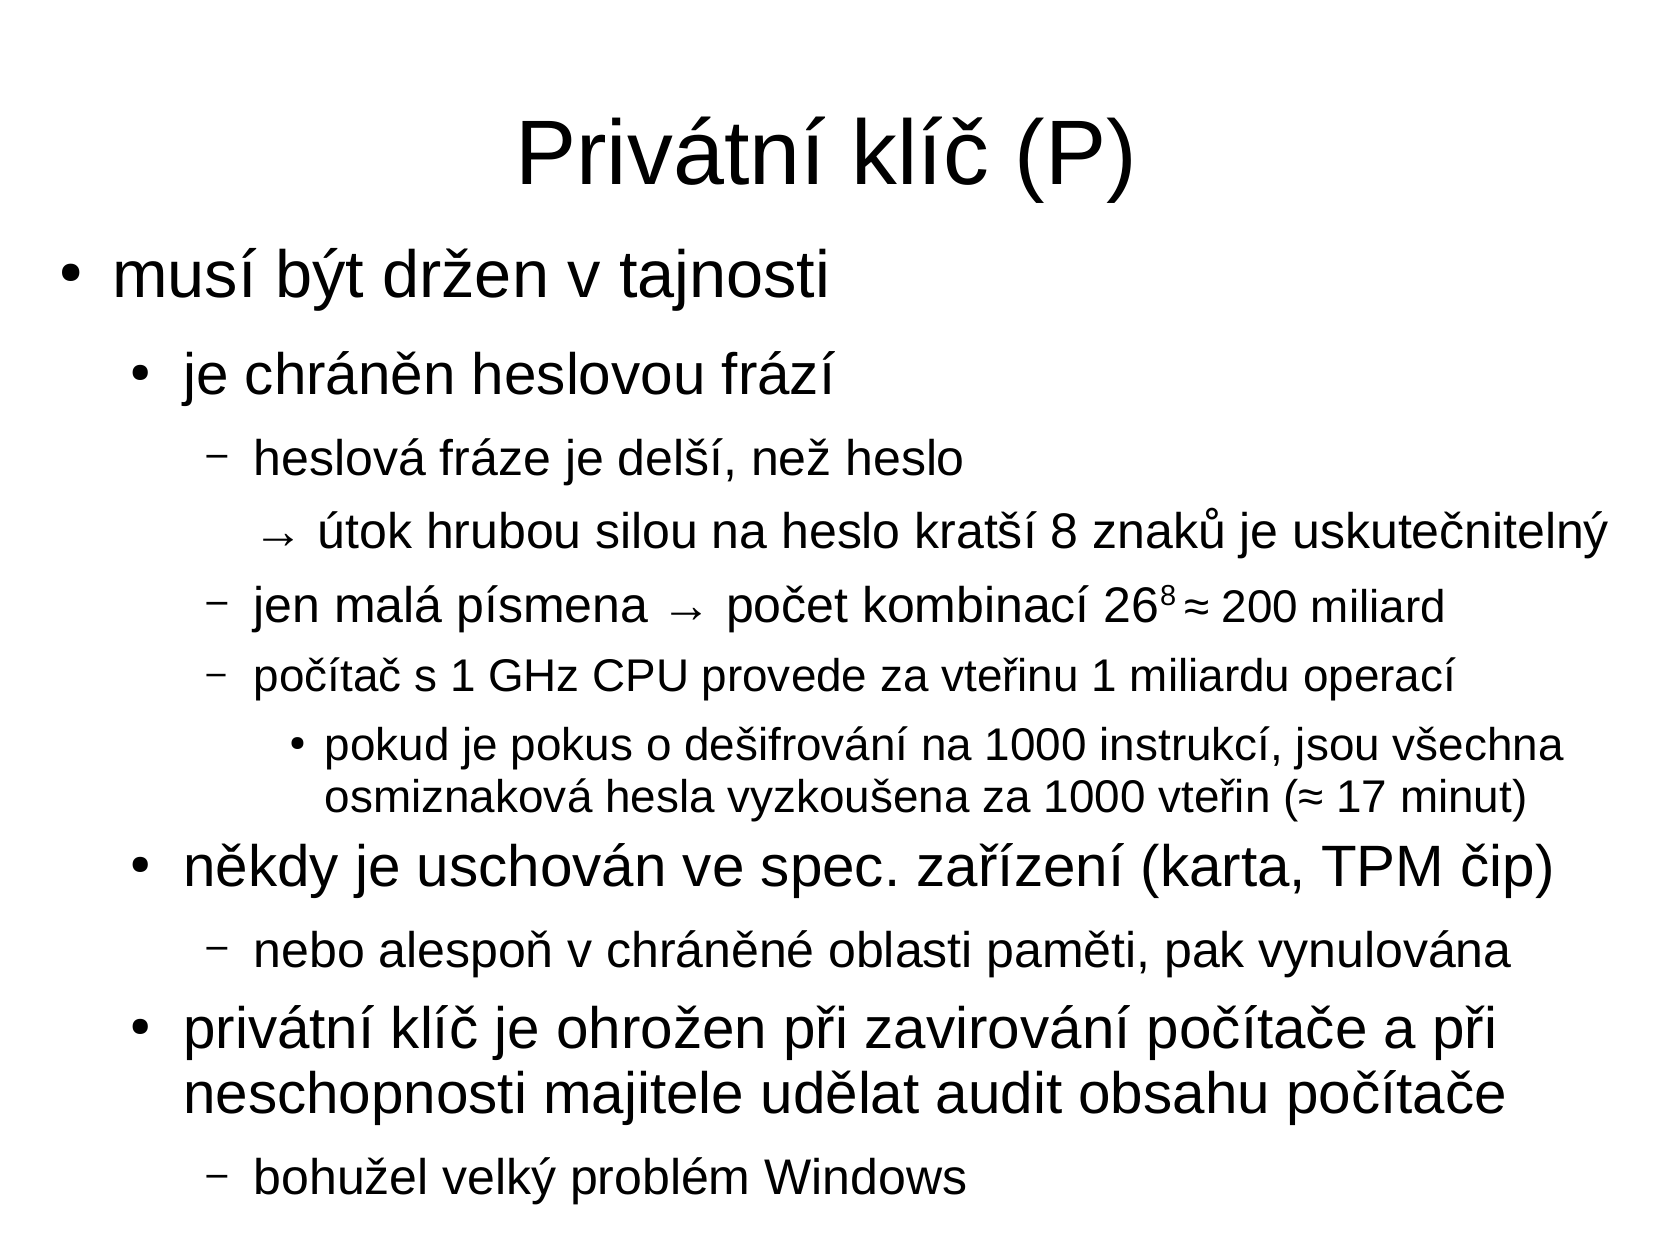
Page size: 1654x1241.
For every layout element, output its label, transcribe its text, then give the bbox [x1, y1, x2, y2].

list musí být držen v tajnosti je chráněn heslovou frází heslová fráze je delší, než heslo → útok hrubou silou na heslo kratší 8 znaků je uskutečnitelný jen malá písmena → počet kombinací 268 ≈ 200 miliard počítač s 1 GHz CPU provede za vteřinu 1 miliardu operací pokud je pokus o dešifrování na 1000 instrukcí, jsou všechna osmiznaková hesla vyzkoušena za 1000 vteřin (≈ 17 minut) někdy je uschován ve spec. zařízení (karta, TPM čip) nebo alespoň v chráněné oblasti paměti, pak vynulována privátní klíč je ohrožen při zavirování počítače a při neschopnosti majitele udělat audit obsahu počítače bohužel velký problém Windows [41, 237, 1625, 1208]
title Privátní klíč (P) [82, 56, 1571, 237]
